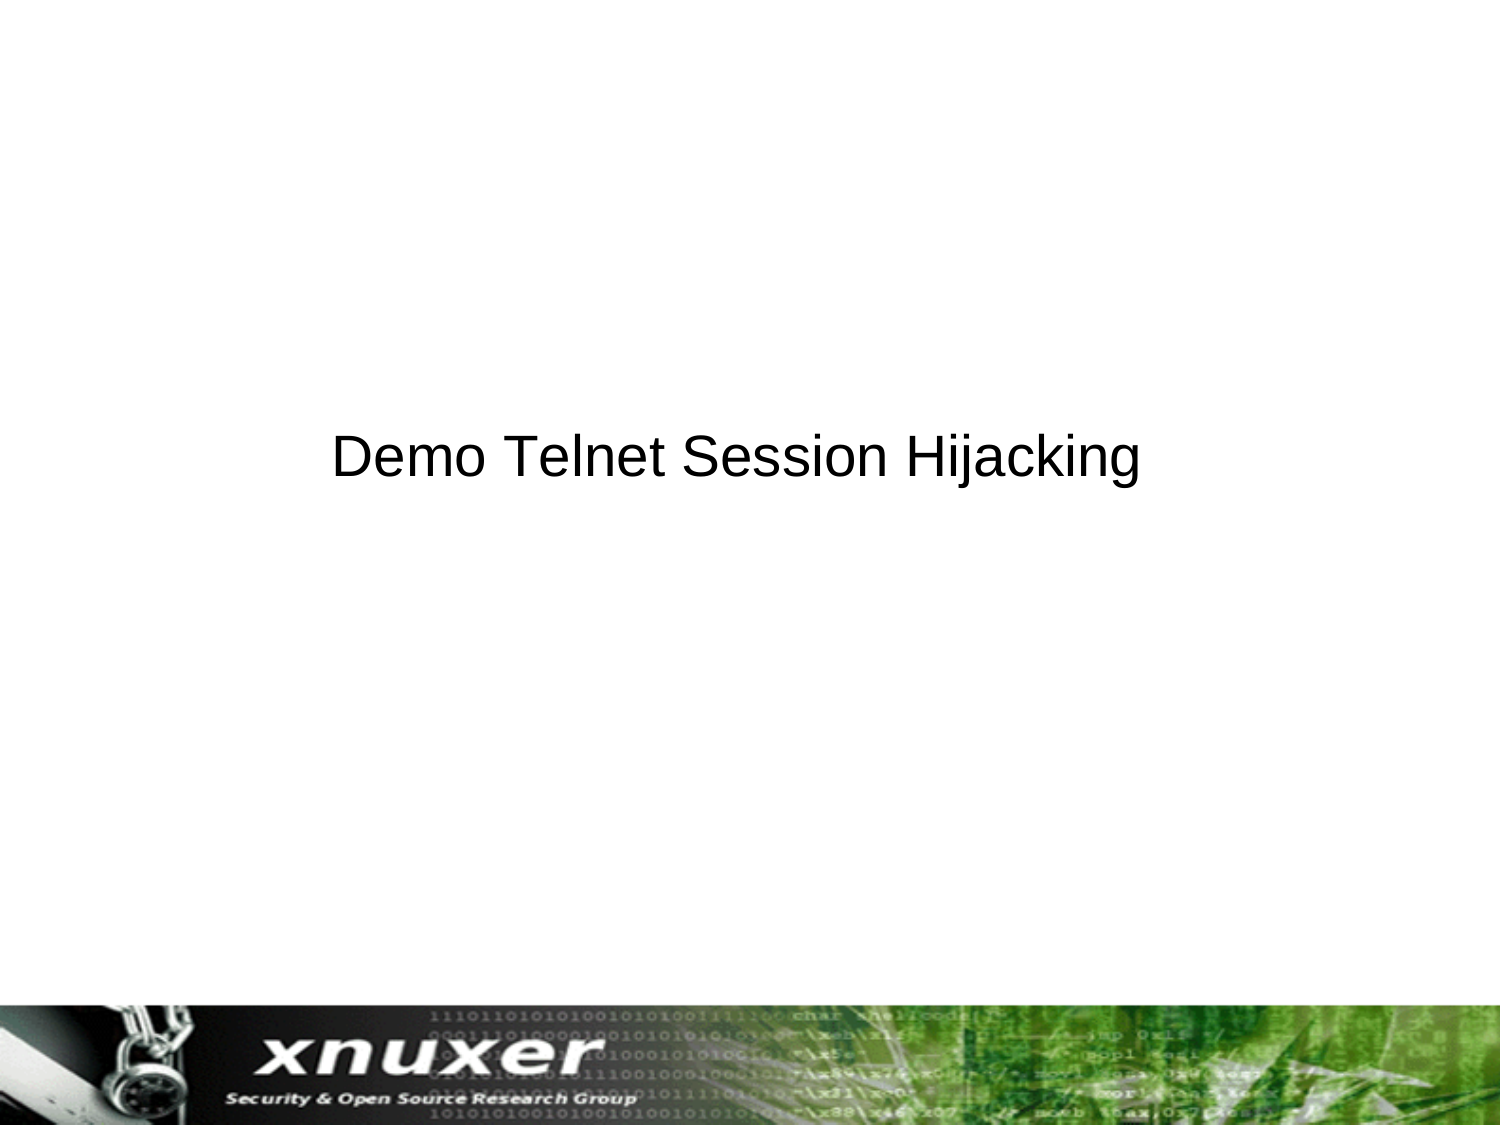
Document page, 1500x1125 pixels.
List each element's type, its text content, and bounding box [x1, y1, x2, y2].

picture [0, 0, 1500, 1125]
title Demo Telnet Session Hijacking [62, 362, 1413, 550]
